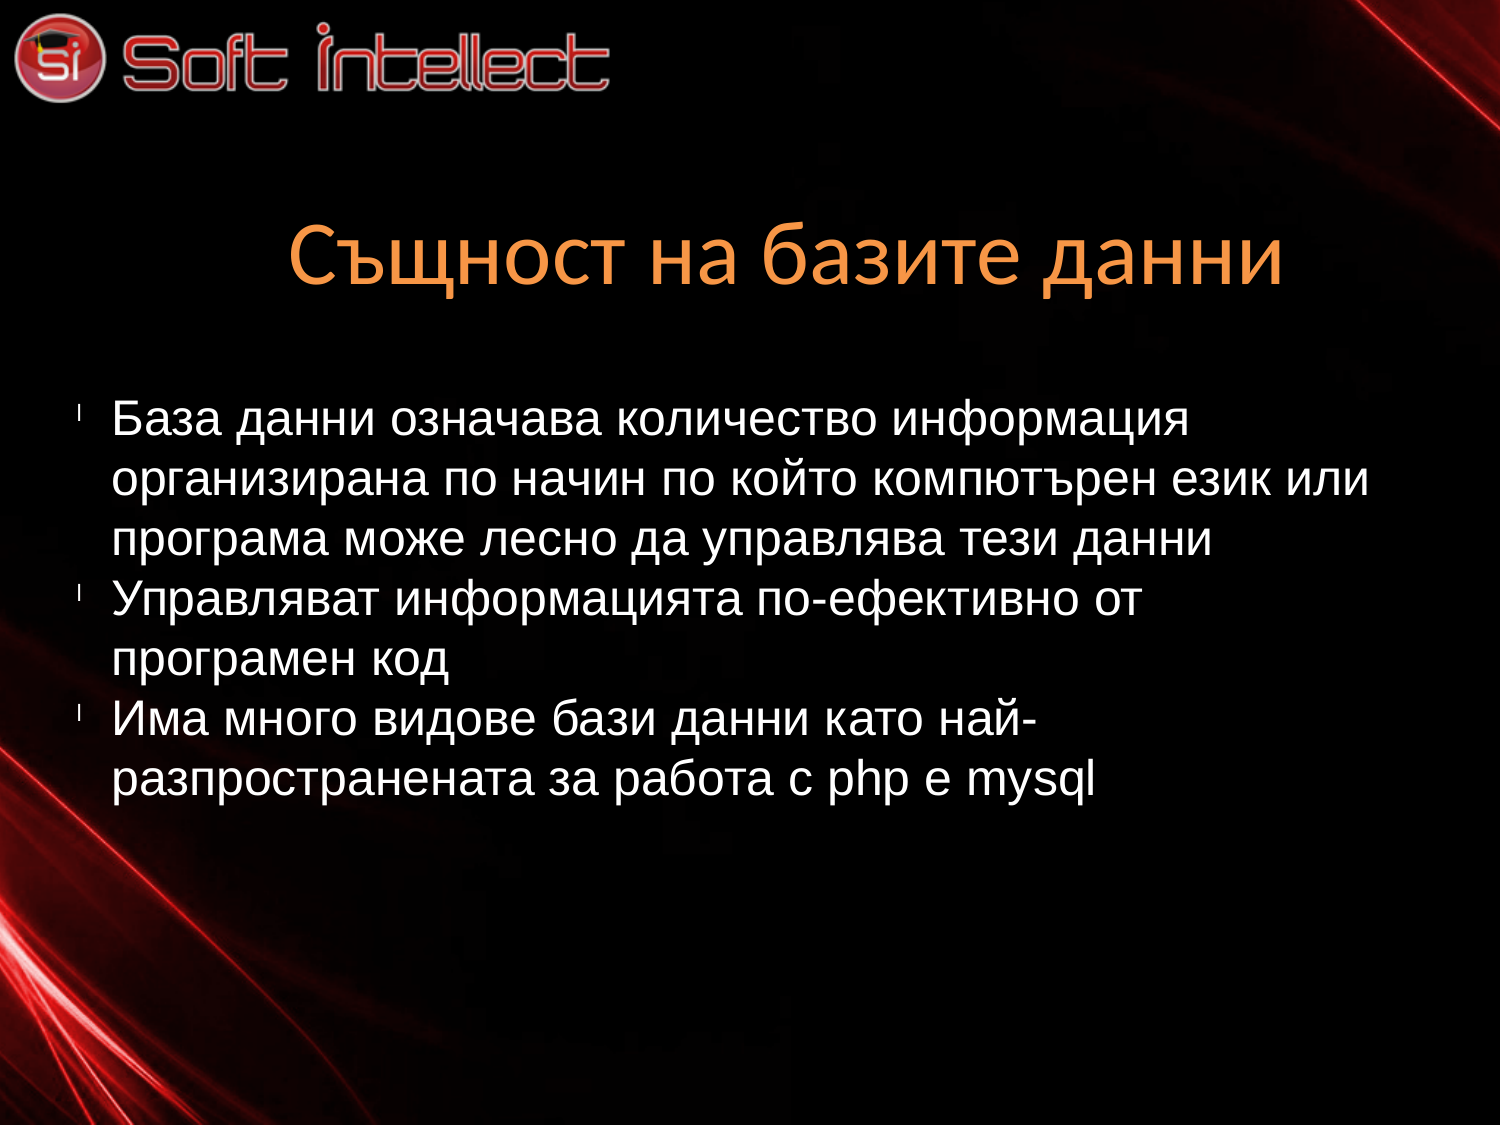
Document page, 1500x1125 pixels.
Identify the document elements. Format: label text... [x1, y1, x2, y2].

picture [0, 0, 1500, 1125]
text_box База данни означава количество информация организирана по начин по който компютърен език или програма може лесно да управлява тези данни Управляват информацията по-ефективно от програмен код Има много видове бази данни като най-разпространената за работа с php е mysql [61, 378, 1396, 1125]
text_box Същност на базите данни [150, 127, 1425, 369]
